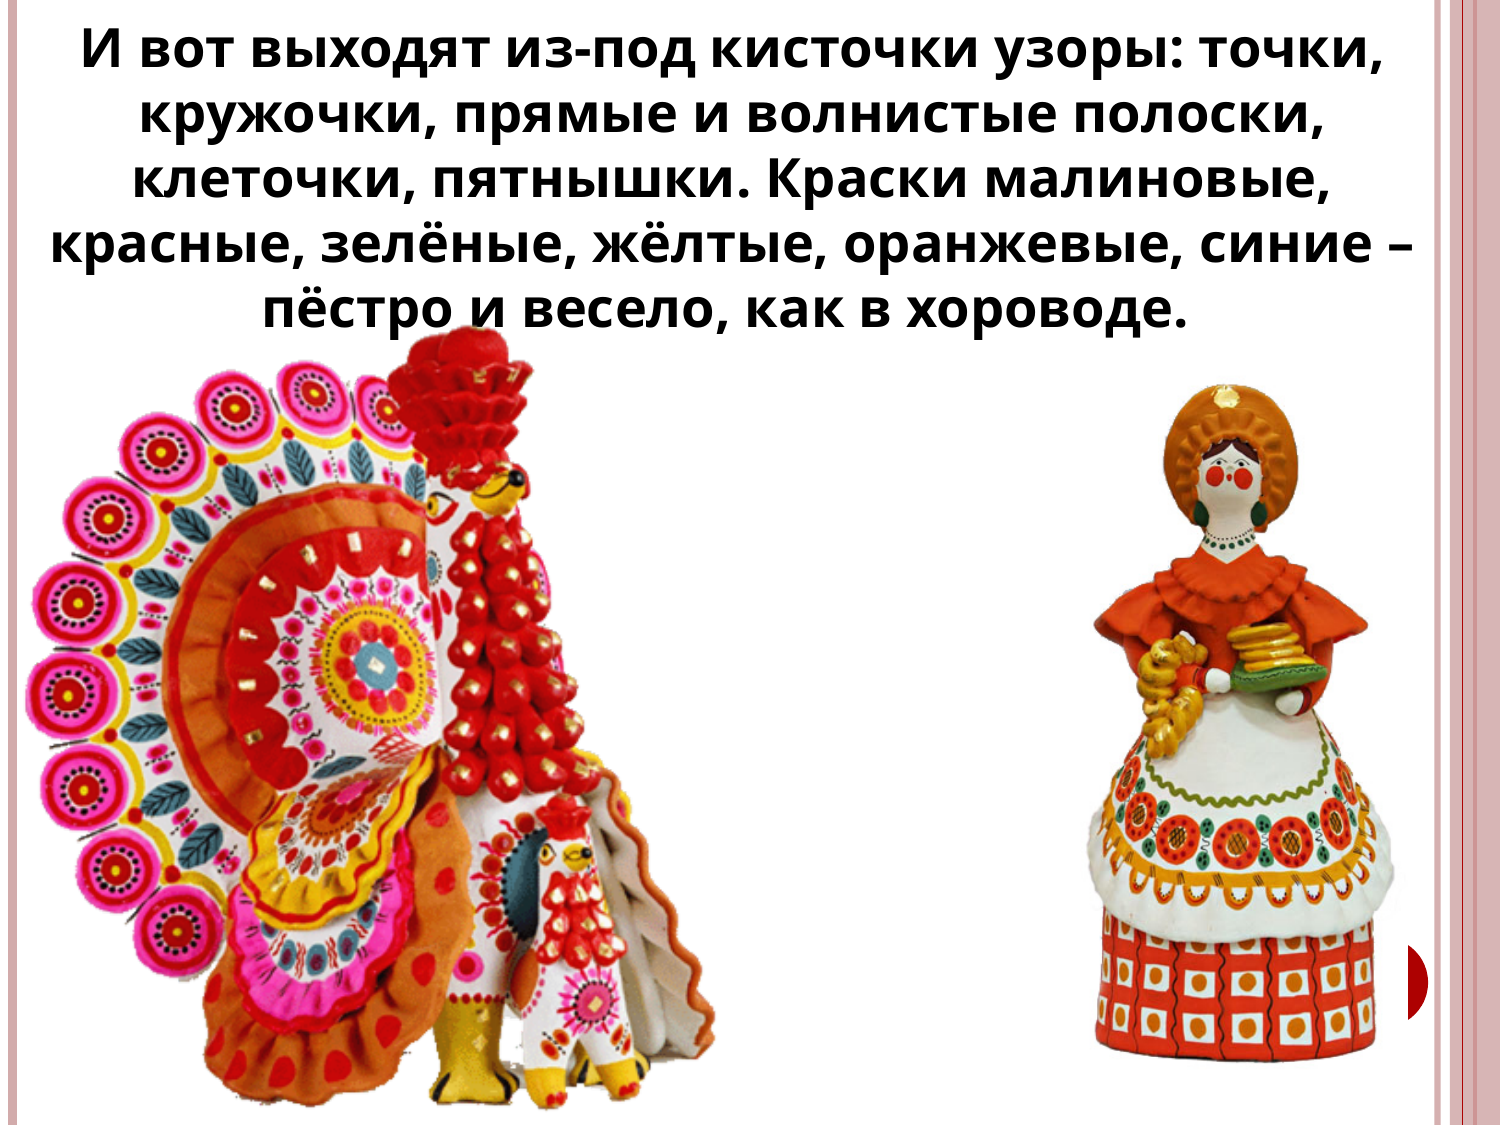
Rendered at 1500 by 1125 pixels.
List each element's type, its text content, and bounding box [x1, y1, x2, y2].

picture [0, 307, 732, 1125]
picture [1051, 366, 1408, 1109]
list И вот выходят из-под кисточки узоры: точки, кружочки, прямые и волнистые полоски, клеточки, пятнышки. Краски малиновые, красные, зелёные, жёлтые, оранжевые, синие – пёстро и весело, как в хороводе. [12, 5, 1453, 497]
